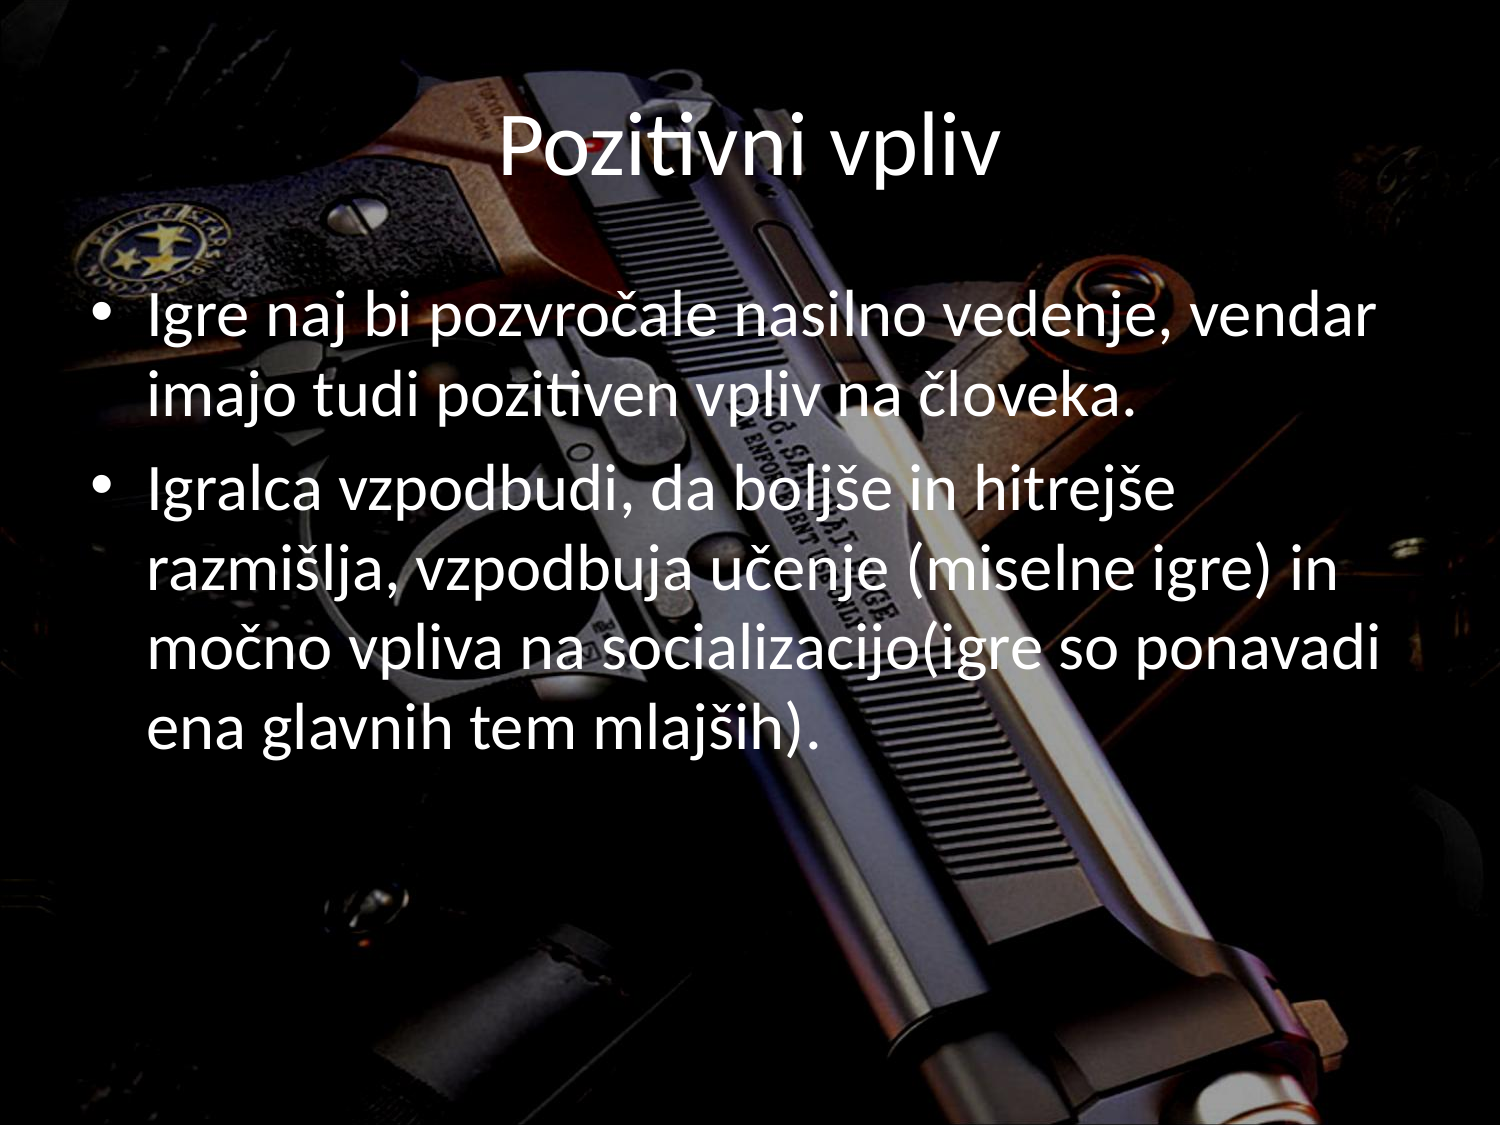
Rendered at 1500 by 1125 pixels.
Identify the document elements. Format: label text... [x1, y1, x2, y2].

title Pozitivni vpliv [75, 45, 1425, 233]
picture [0, 0, 1500, 1125]
list Igre naj bi pozvročale nasilno vedenje, vendar imajo tudi pozitiven vpliv na človeka. Igralca vzpodbudi, da boljše in hitrejše razmišlja, vzpodbuja učenje (miselne igre) in močno vpliva na socializacijo(igre so ponavadi ena glavnih tem mlajših). [75, 262, 1425, 1005]
